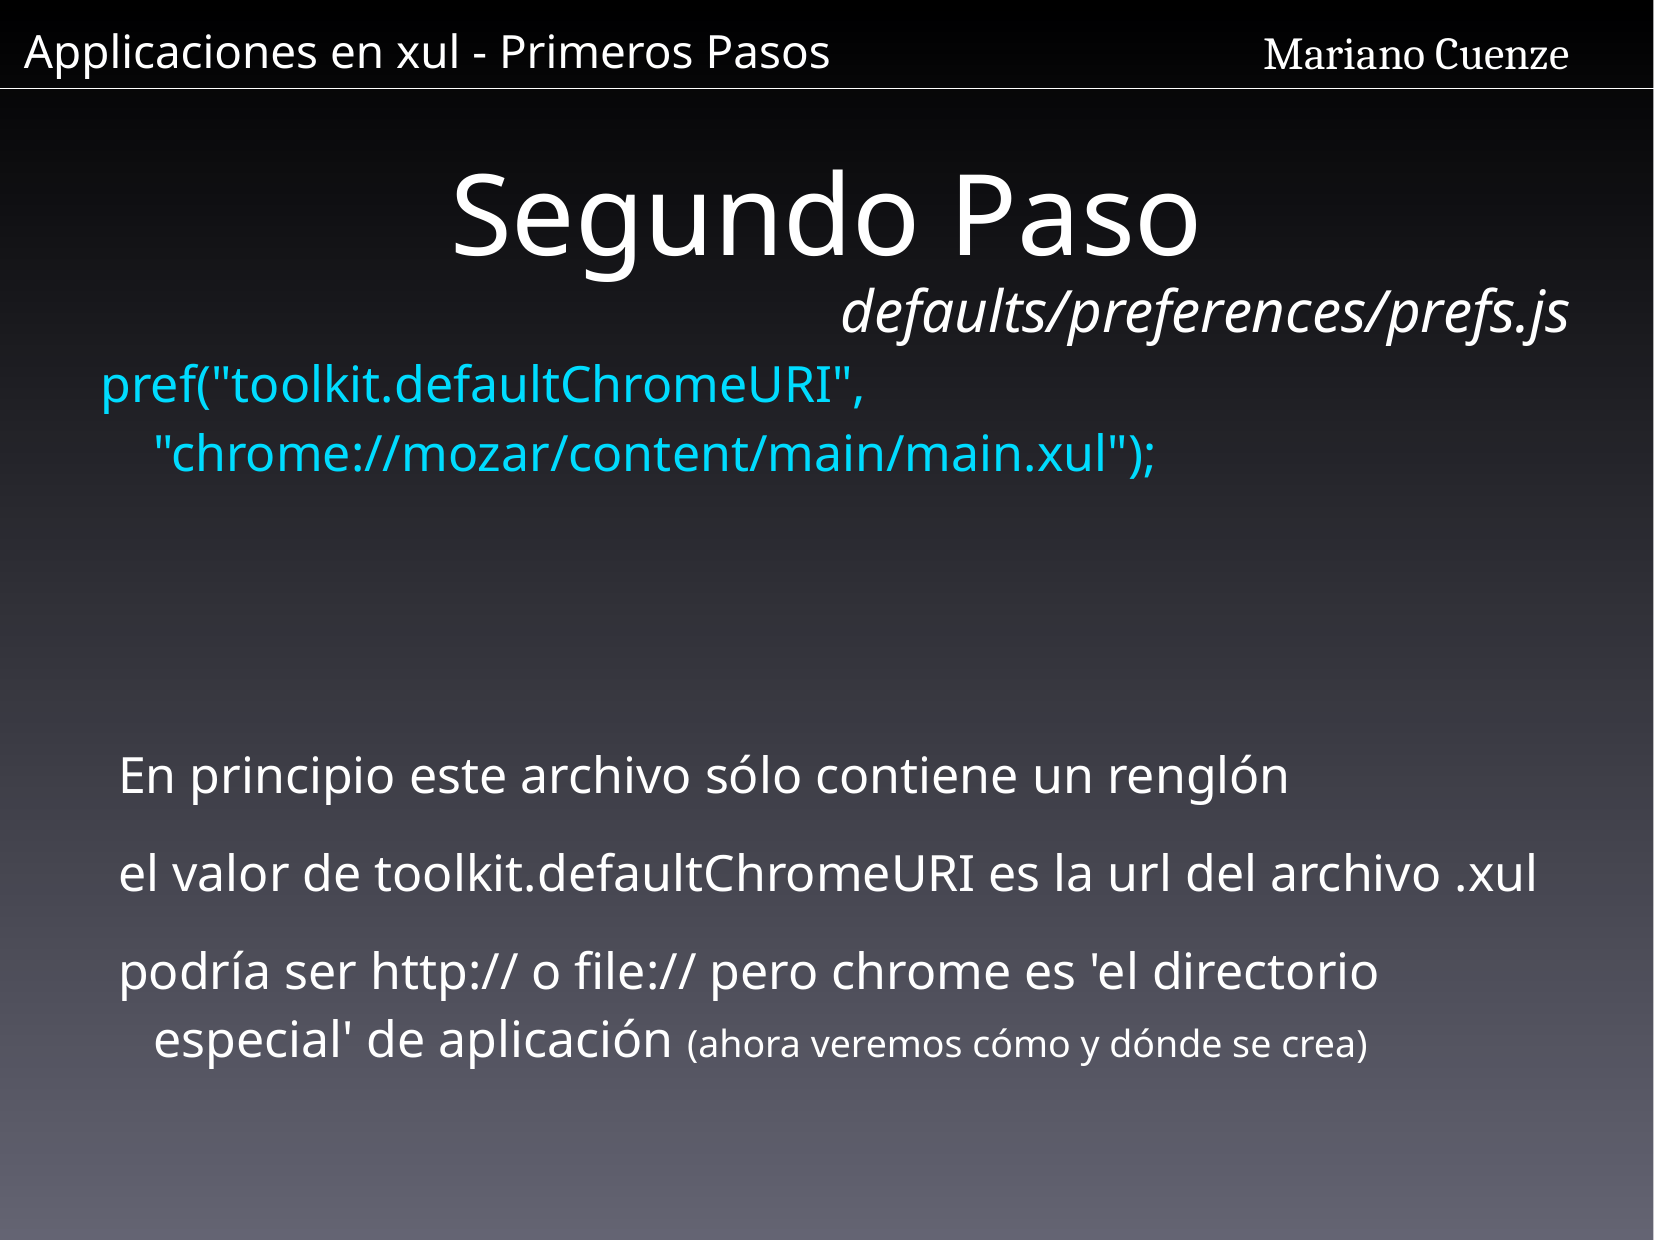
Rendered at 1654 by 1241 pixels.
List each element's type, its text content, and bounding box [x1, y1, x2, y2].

list pref("toolkit.defaultChromeURI", "chrome://mozar/content/main/main.xul"); [82, 355, 1571, 1153]
text_box Applicaciones en xul - Primeros Pasos [9, 11, 899, 80]
title Segundo Paso [82, 108, 1571, 265]
text_box Mariano Cuenze [1249, 20, 1648, 88]
title defaults/preferences/prefs.js [82, 265, 1571, 355]
